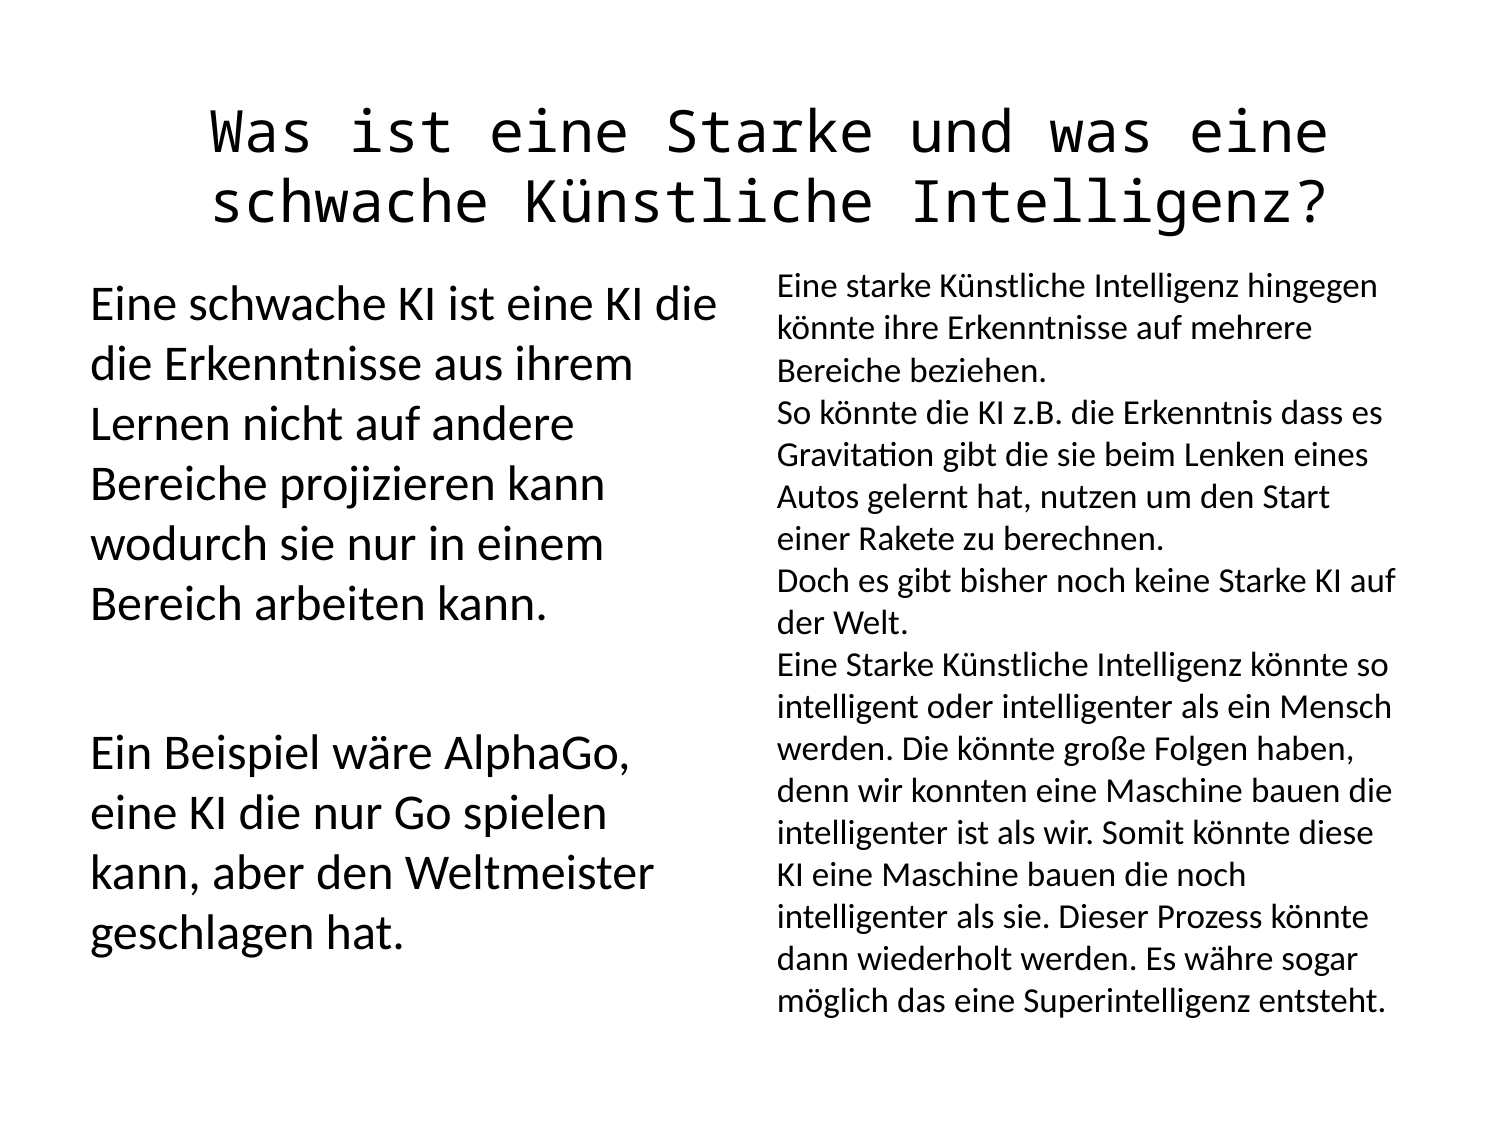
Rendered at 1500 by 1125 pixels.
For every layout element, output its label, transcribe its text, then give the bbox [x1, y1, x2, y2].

title Was ist eine Starke und was eine schwache Künstliche Intelligenz? [94, 70, 1445, 259]
list Eine schwache KI ist eine KI die die Erkenntnisse aus ihrem Lernen nicht auf andere Bereiche projizieren kann wodurch sie nur in einem Bereich arbeiten kann. Ein Beispiel wäre AlphaGo, eine KI die nur Go spielen kann, aber den Weltmeister geschlagen hat. [75, 262, 738, 1005]
list Eine starke Künstliche Intelligenz hingegen könnte ihre Erkenntnisse auf mehrere Bereiche beziehen. So könnte die KI z.B. die Erkenntnis dass es Gravitation gibt die sie beim Lenken eines Autos gelernt hat, nutzen um den Start einer Rakete zu berechnen. Doch es gibt bisher noch keine Starke KI auf der Welt. Eine Starke Künstliche Intelligenz könnte so intelligent oder intelligenter als ein Mensch werden. Die könnte große Folgen haben, denn wir konnten eine Maschine bauen die intelligenter ist als wir. Somit könnte diese KI eine Maschine bauen die noch intelligenter als sie. Dieser Prozess könnte dann wiederholt werden. Es währe sogar möglich das eine Superintelligenz entsteht. [761, 255, 1425, 1030]
